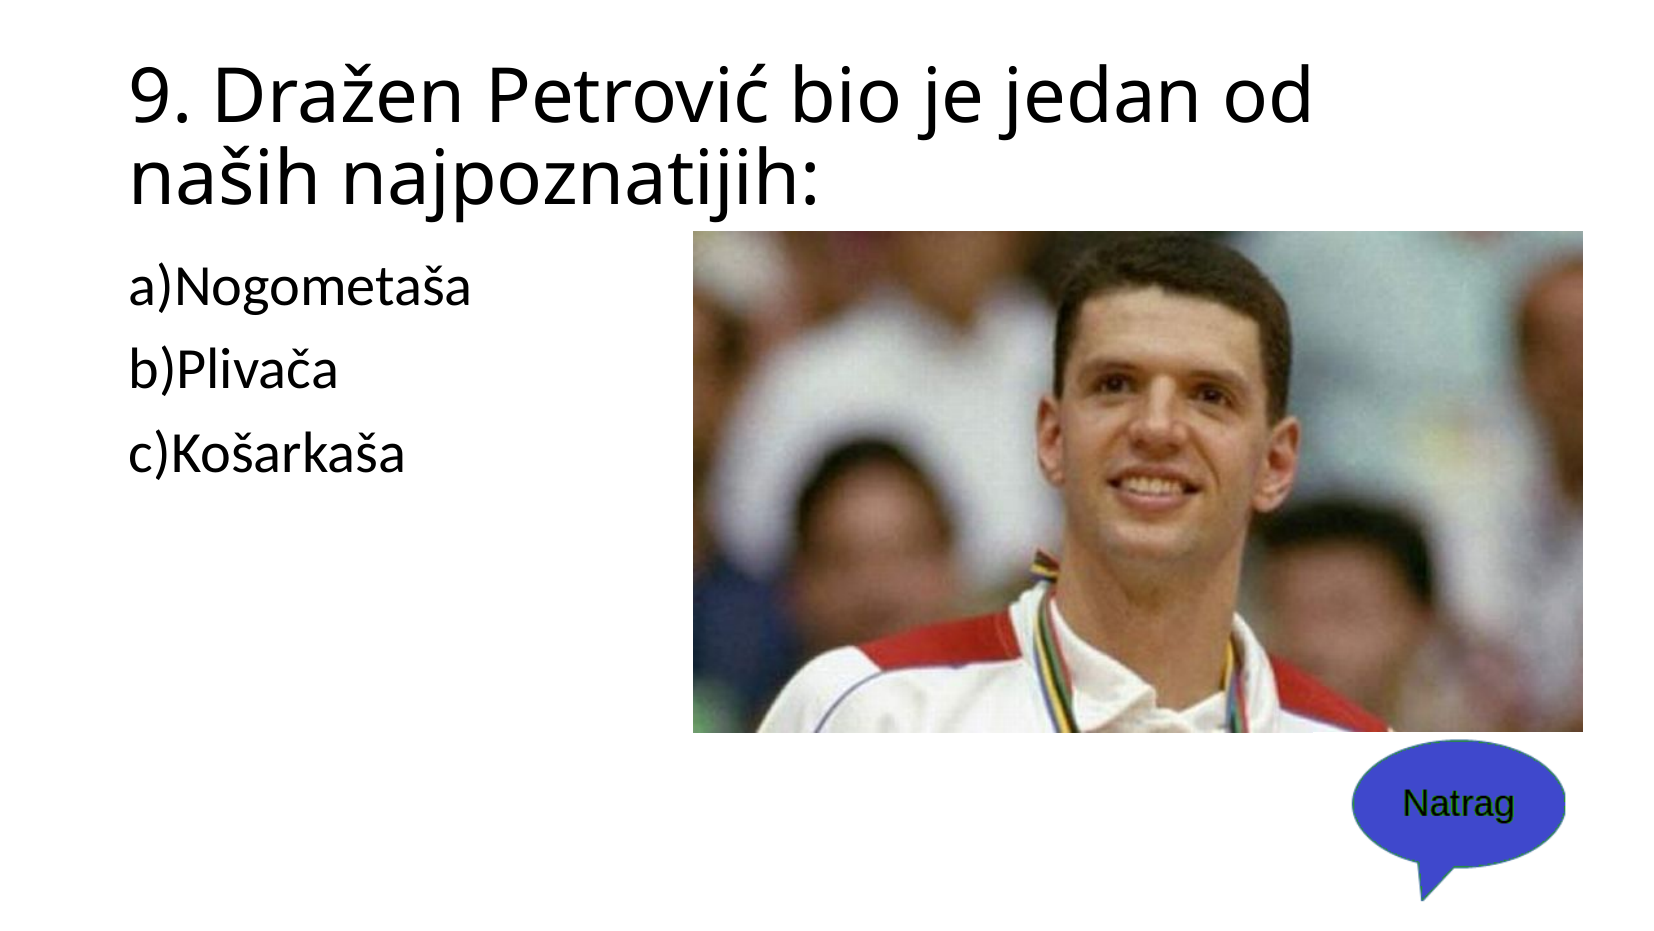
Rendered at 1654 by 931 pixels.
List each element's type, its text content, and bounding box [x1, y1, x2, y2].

list Nogometaša Plivača Košarkaša [113, 247, 544, 838]
picture [693, 231, 1583, 910]
title 9. Dražen Petrović bio je jedan od naših najpoznatijih: [113, 49, 1540, 230]
